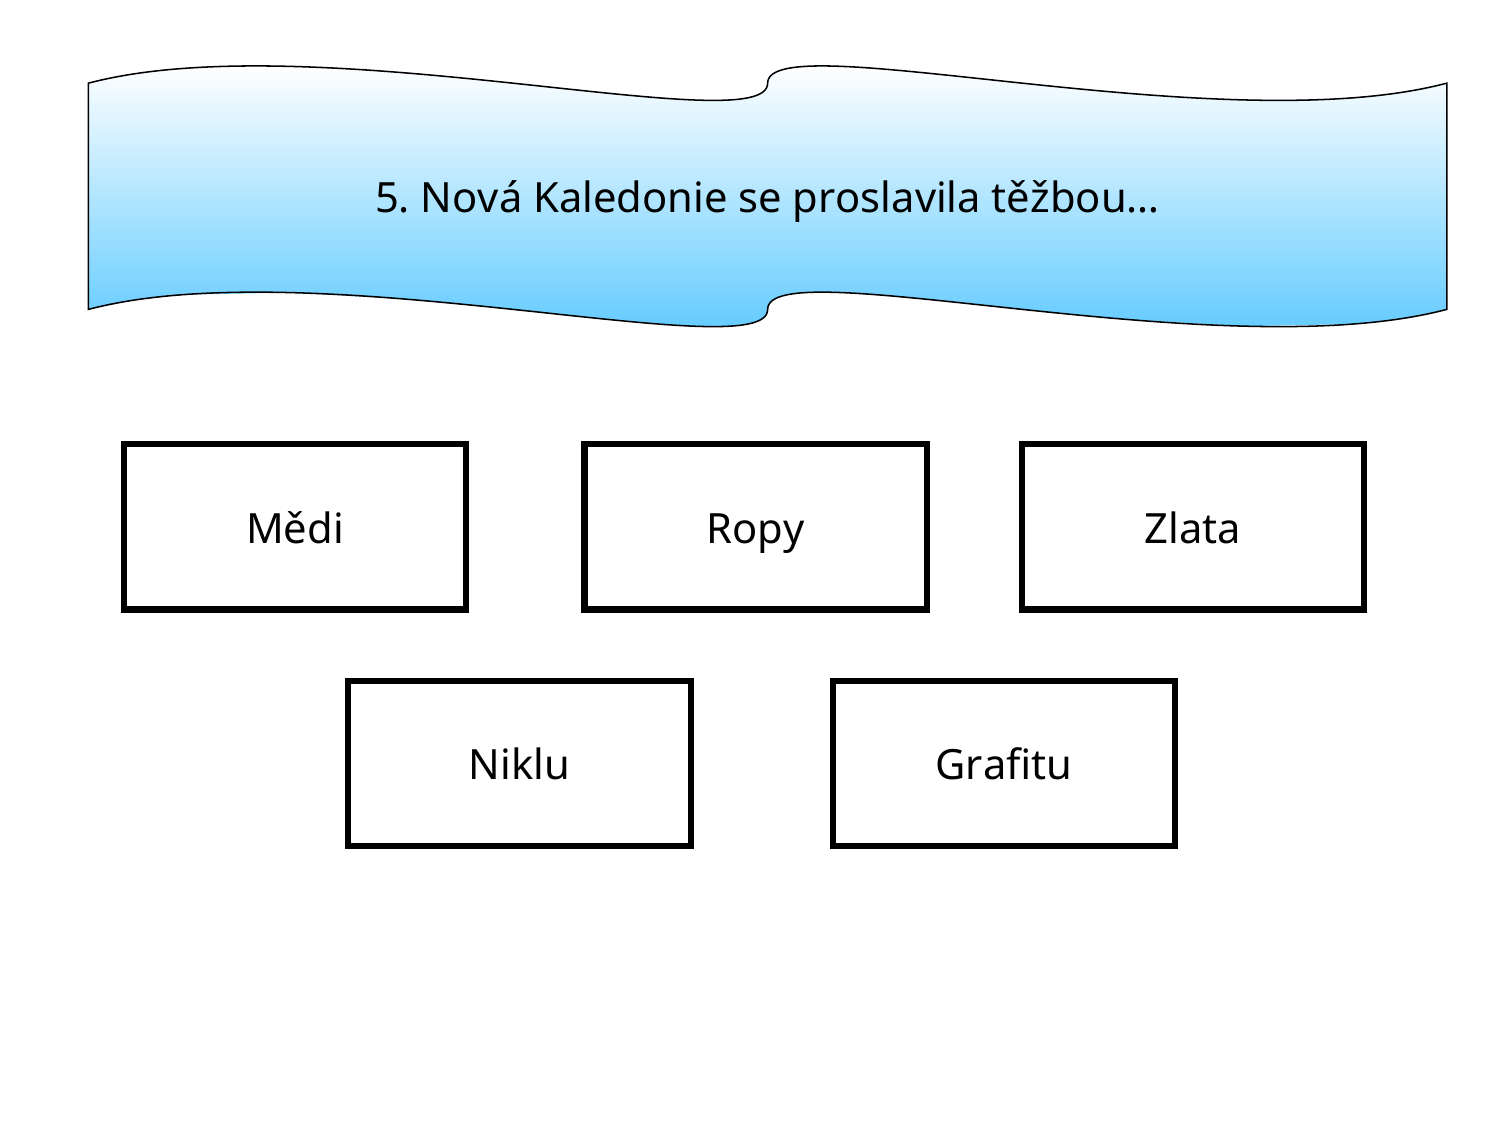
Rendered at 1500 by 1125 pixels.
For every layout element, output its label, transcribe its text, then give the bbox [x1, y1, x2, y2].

text_box 5. Nová Kaledonie se proslavila těžbou… [88, 65, 1447, 327]
text_box Zlata [1021, 444, 1365, 610]
text_box Mědi [123, 444, 467, 610]
text_box Niklu [348, 680, 691, 847]
text_box Ropy [584, 444, 928, 610]
text_box Grafitu [832, 680, 1176, 847]
